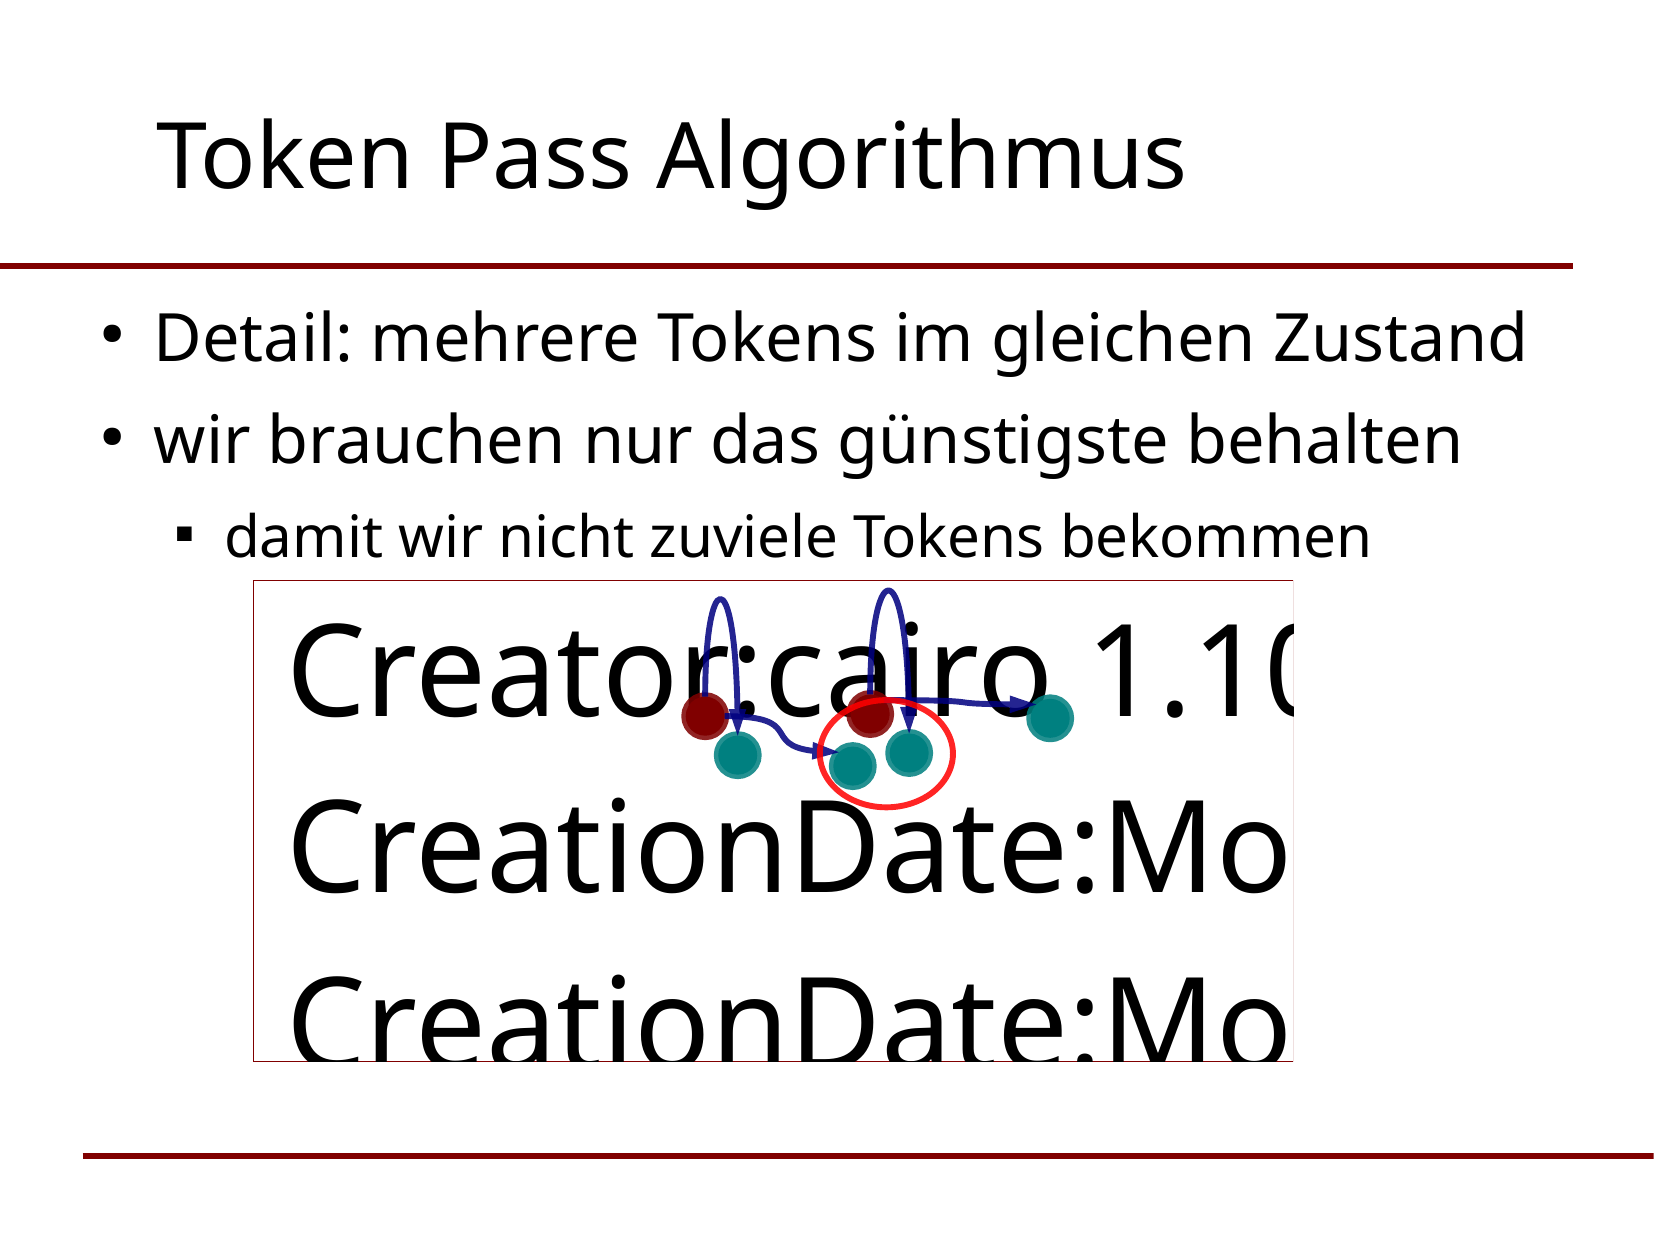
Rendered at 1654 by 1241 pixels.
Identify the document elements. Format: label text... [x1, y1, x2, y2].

text_box [718, 735, 758, 775]
title Token Pass Algorithmus [82, 49, 1571, 257]
text_box [850, 704, 890, 734]
text_box [854, 694, 880, 703]
text_box [1030, 698, 1070, 738]
list Detail: mehrere Tokens im gleichen Zustand wir brauchen nur das günstigste behalten damit wir nicht zuviele Tokens bekommen [82, 290, 1571, 1188]
text_box [833, 746, 873, 786]
text_box [889, 733, 929, 773]
picture [245, 572, 1294, 1062]
text_box [685, 697, 725, 736]
